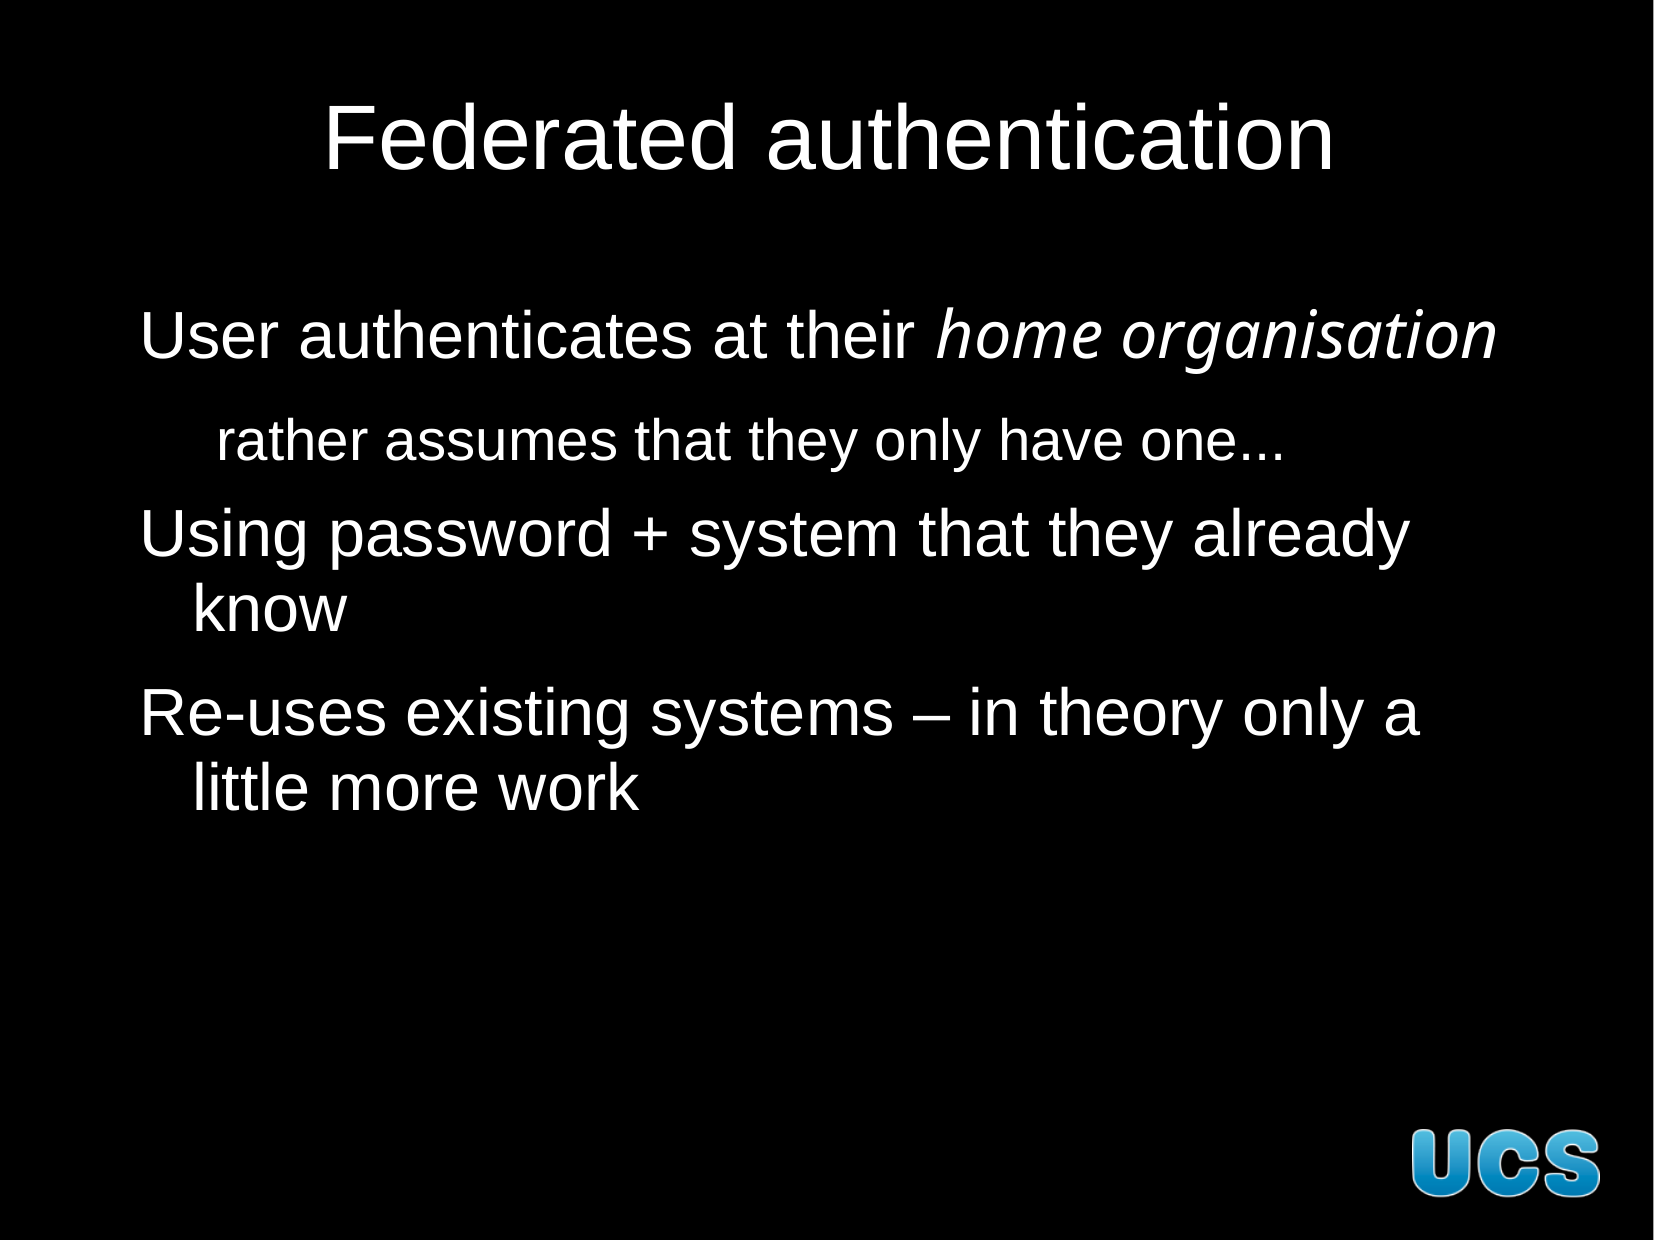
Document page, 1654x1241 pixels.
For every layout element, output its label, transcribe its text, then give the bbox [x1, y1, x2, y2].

title Federated authentication [123, 34, 1536, 242]
picture [1412, 1129, 1600, 1199]
list User authenticates at their home organisation rather assumes that they only have one... Using password + system that they already know Re-uses existing systems – in theory only a little more work [121, 287, 1534, 1191]
